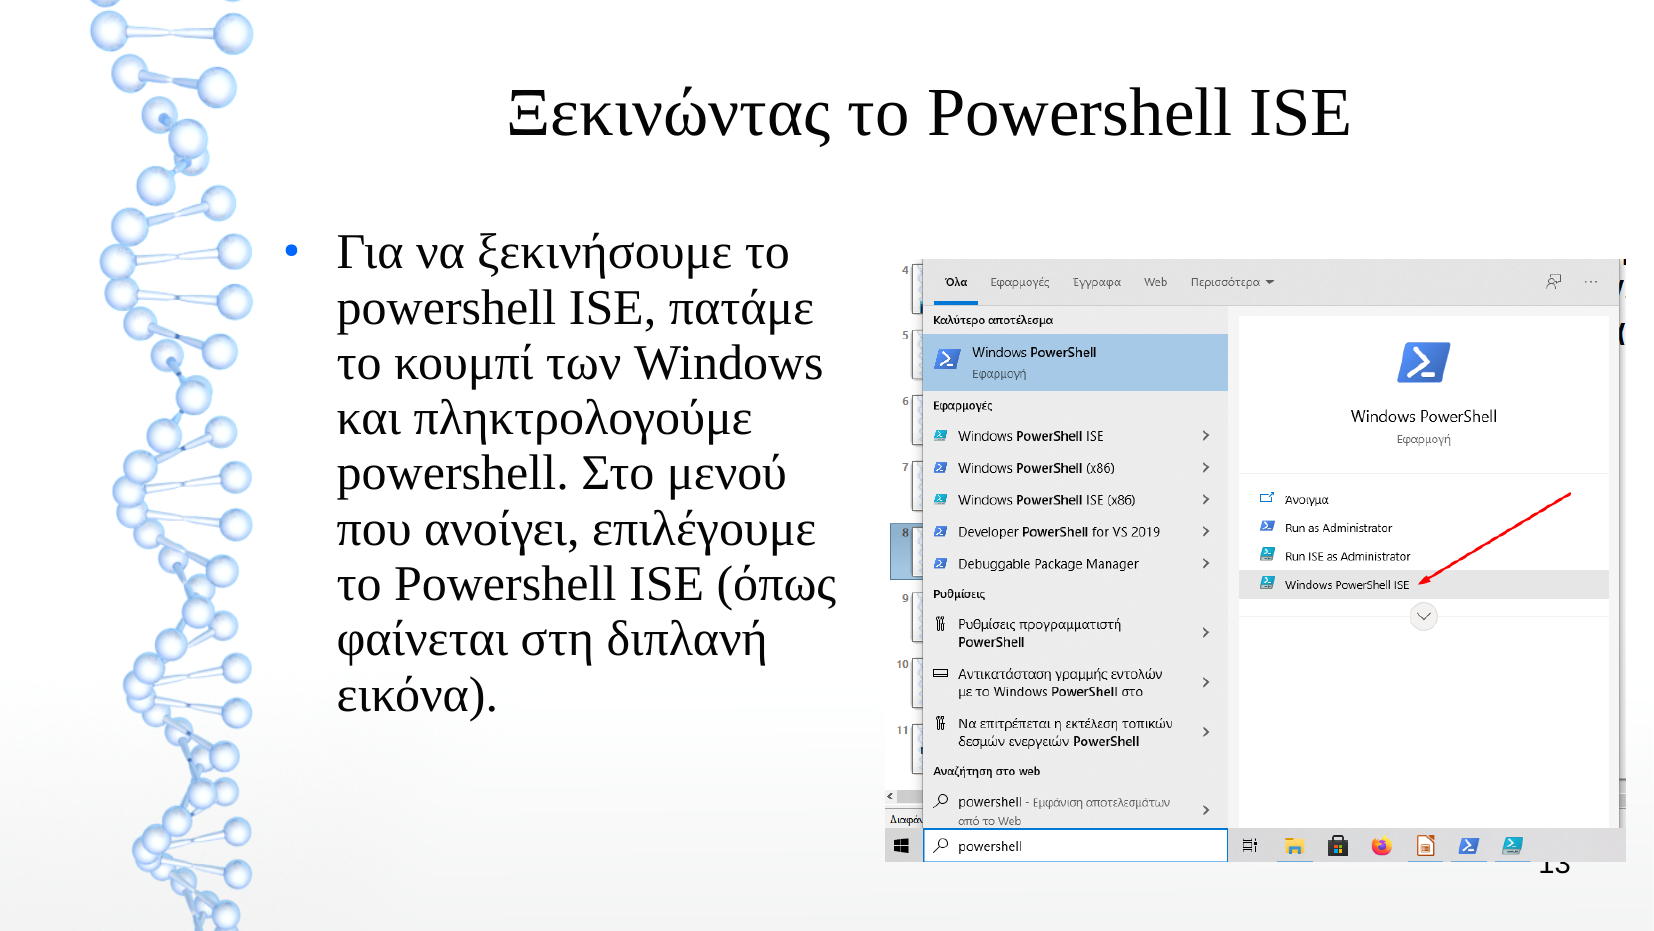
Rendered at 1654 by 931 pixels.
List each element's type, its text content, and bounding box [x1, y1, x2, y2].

list Για να ξεκινήσουμε το powershell ISE, πατάμε το κουμπί των Windows και πληκτρολογούμε powershell. Στο μενού που ανοίγει, επιλέγουμε το Powershell ISE (όπως φαίνεται στη διπλανή εικόνα). [265, 224, 863, 886]
picture [0, 0, 1654, 931]
title Ξεκινώντας το Powershell ISE [265, 35, 1595, 189]
